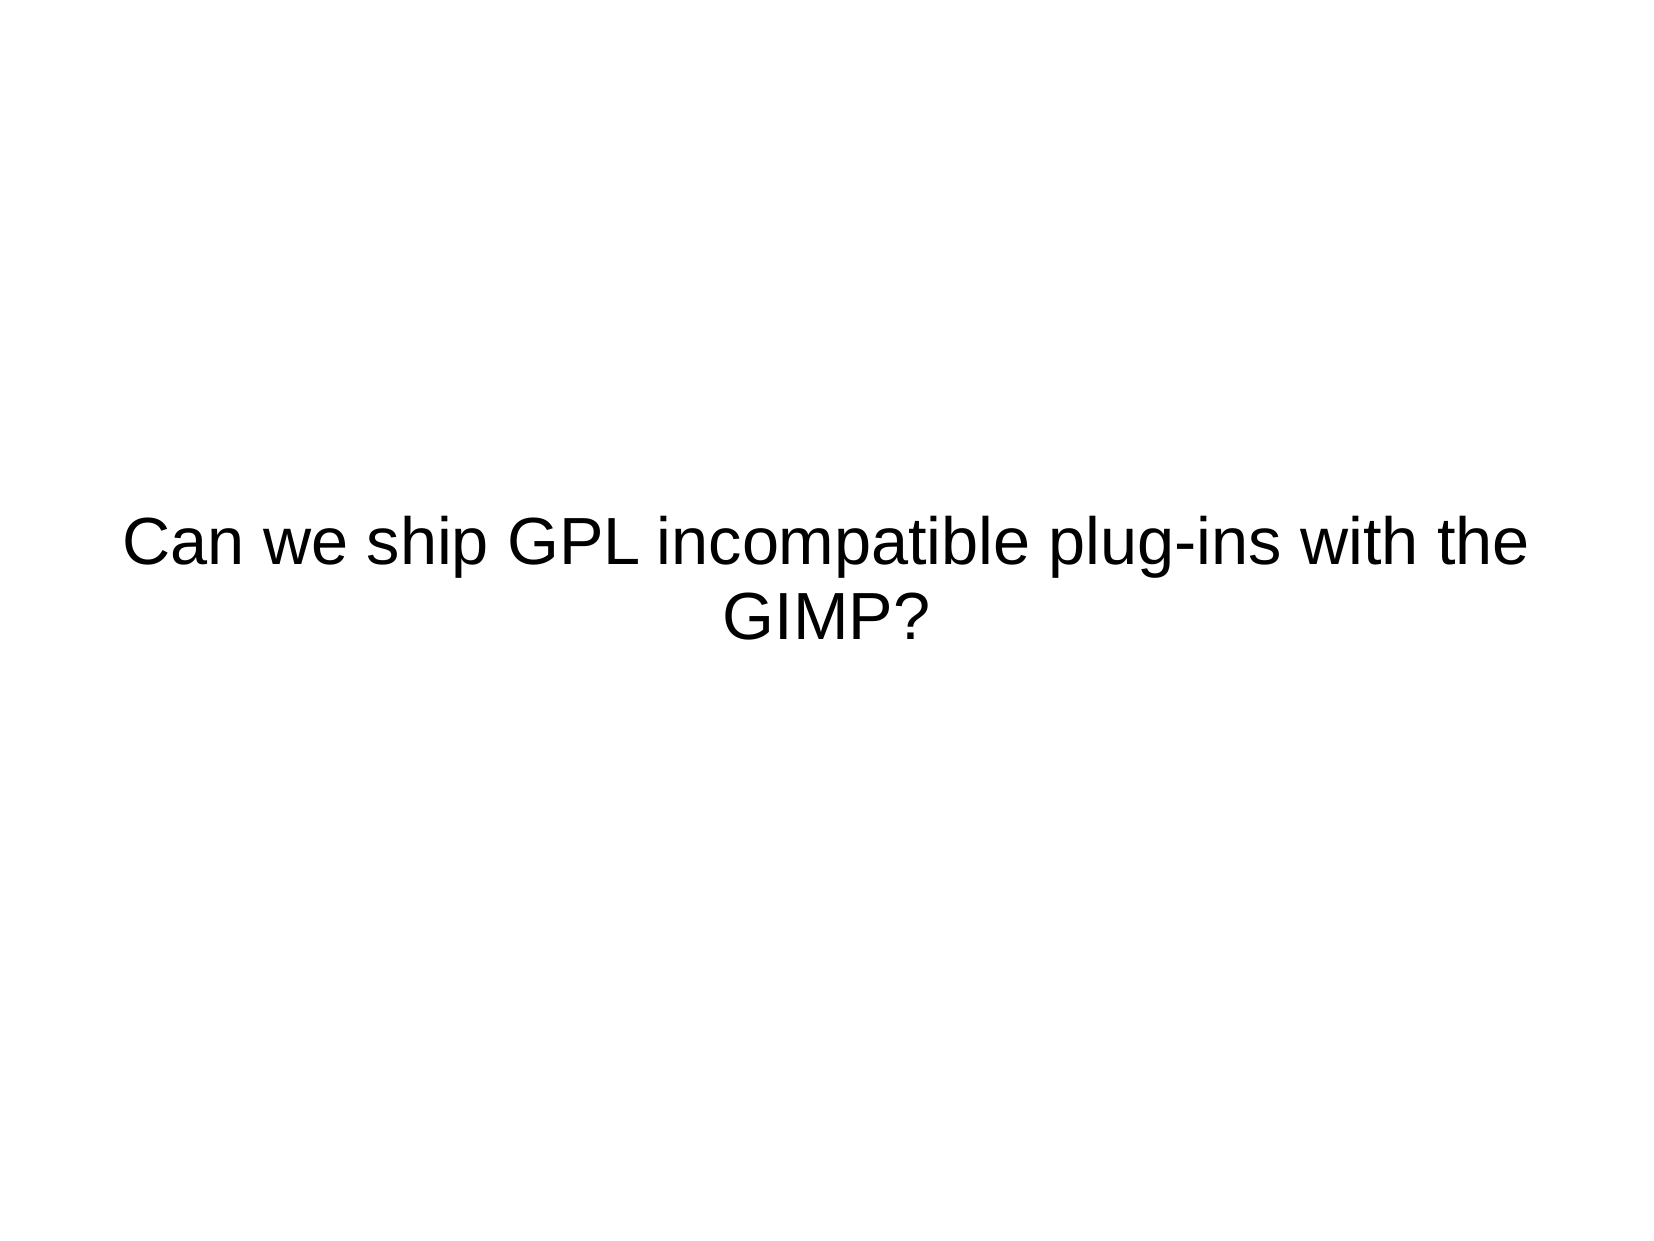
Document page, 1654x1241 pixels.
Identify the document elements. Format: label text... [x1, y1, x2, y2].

subtitle Can we ship GPL incompatible plug-ins with the GIMP? [82, 49, 1571, 1109]
